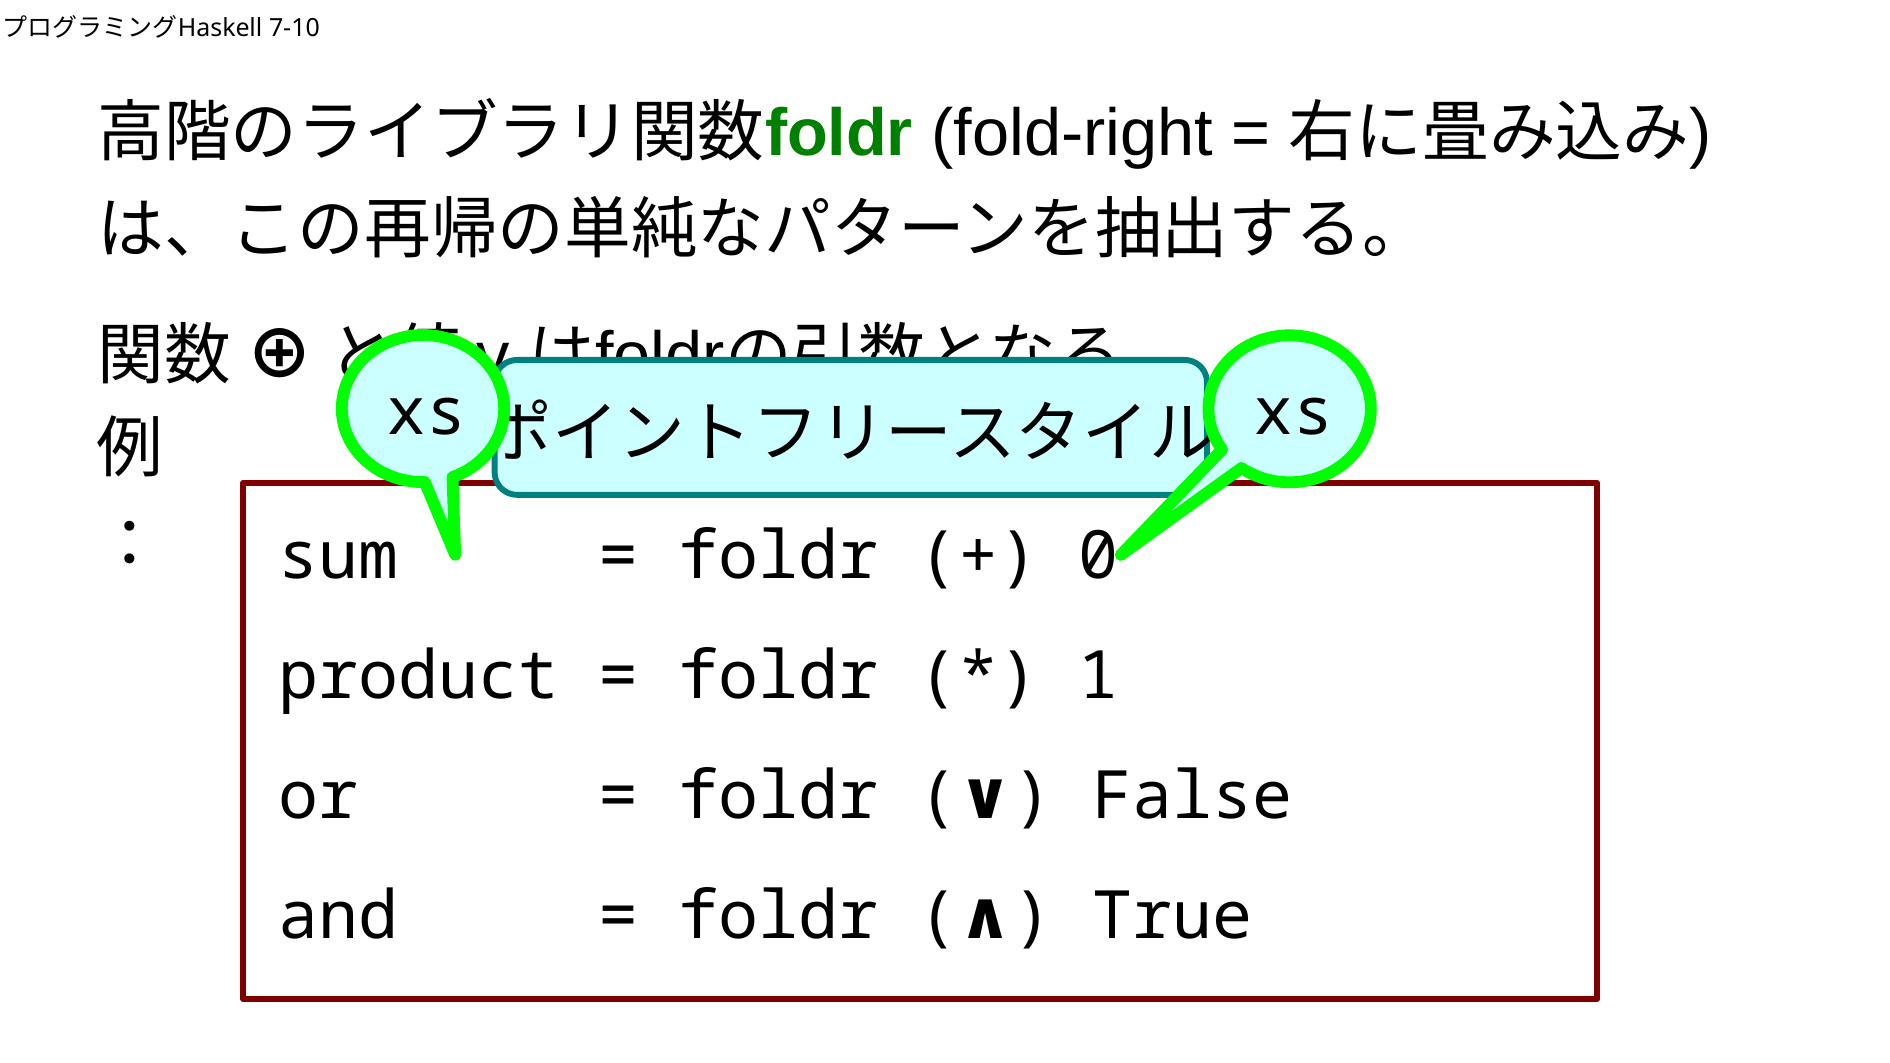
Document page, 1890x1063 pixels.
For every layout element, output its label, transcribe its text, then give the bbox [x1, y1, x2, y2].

list 高階のライブラリ関数foldr (fold-right = 右に畳み込み)は、この再帰の単純なパターンを抽出する。 関数 ⊕ と値 v はfoldrの引数となる。 [94, 74, 1796, 352]
text_box sum = foldr (+) 0 product = foldr (*) 1 or = foldr (∨) False and = foldr (∧) True [243, 482, 1598, 999]
text_box 例： [93, 390, 218, 464]
text_box xs [1120, 335, 1371, 555]
text_box xs [341, 335, 505, 555]
text_box ポイントフリースタイル [494, 359, 1208, 495]
